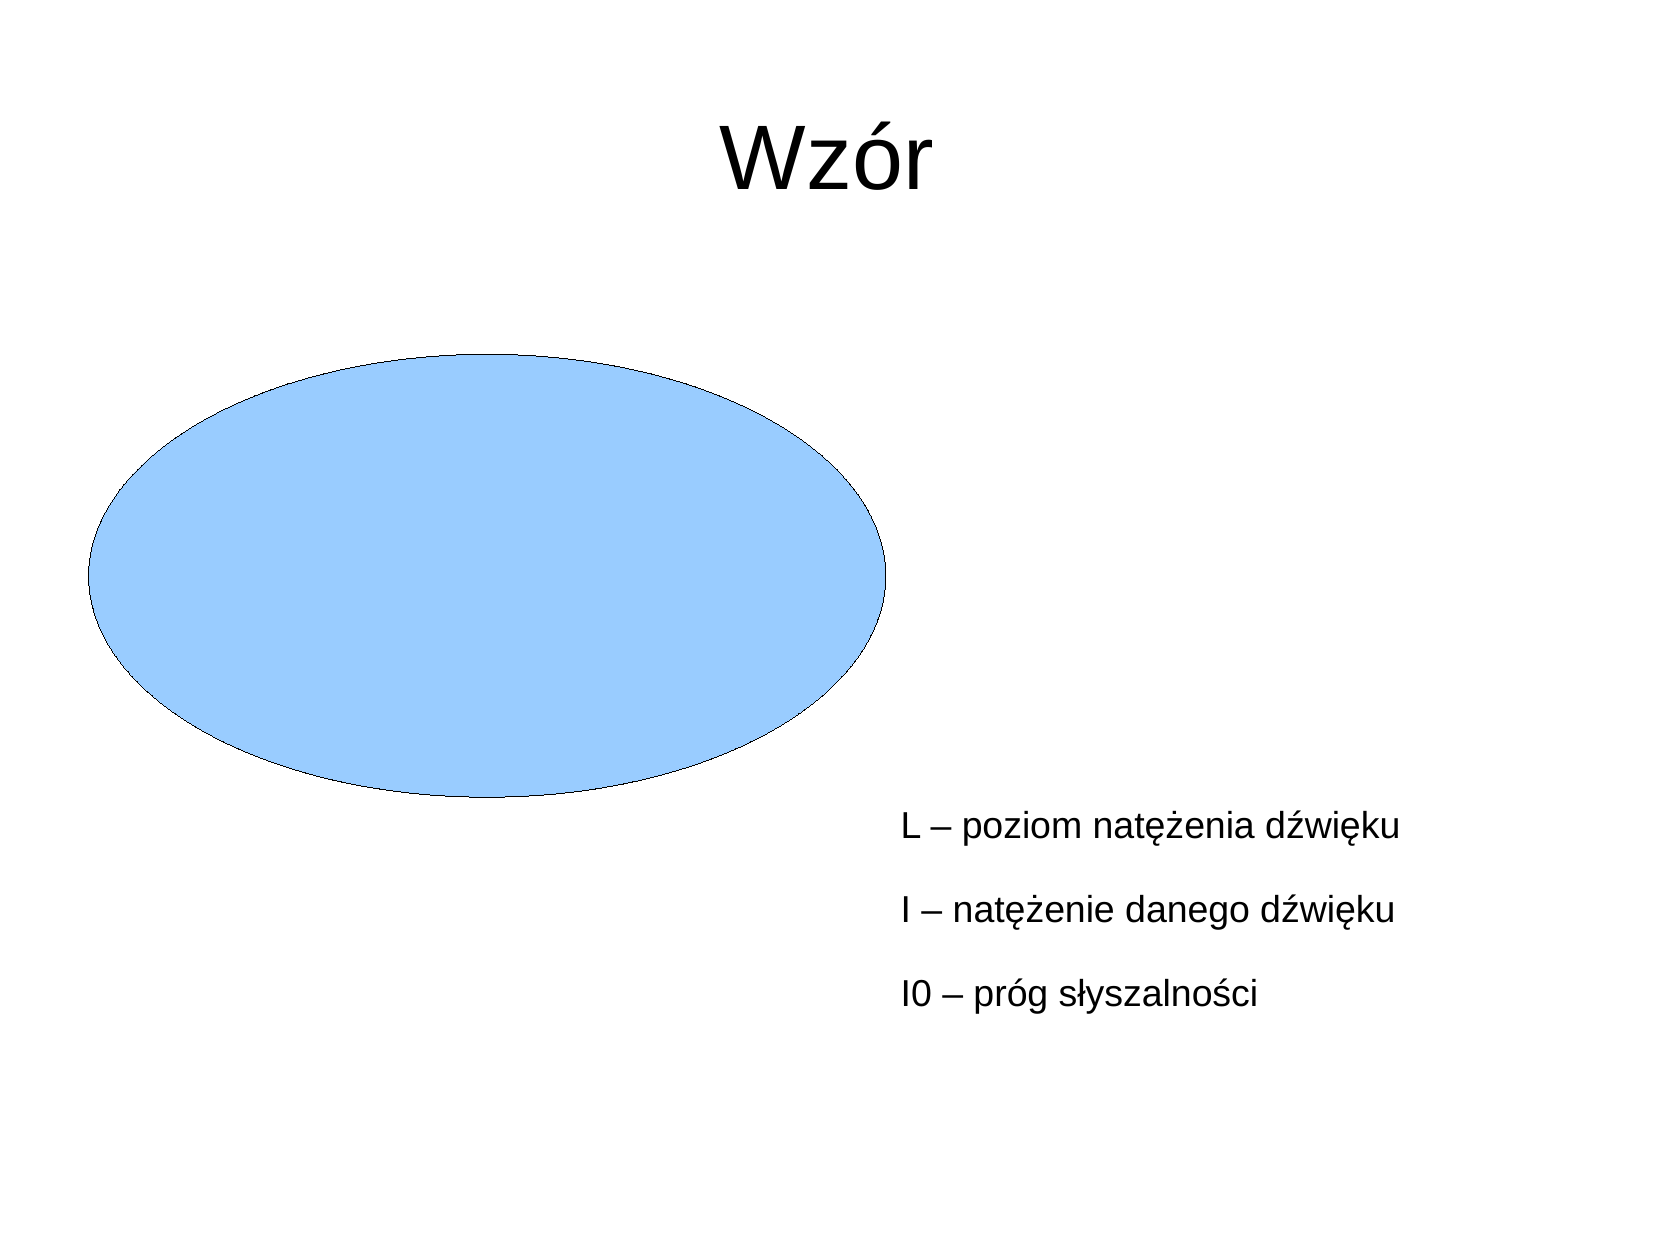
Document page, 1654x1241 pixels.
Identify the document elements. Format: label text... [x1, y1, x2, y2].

text_box [88, 354, 886, 798]
title Wzór [82, 49, 1571, 257]
text_box L – poziom natężenia dźwięku I – natężenie danego dźwięku I0 – próg słyszalności [885, 797, 1654, 1023]
